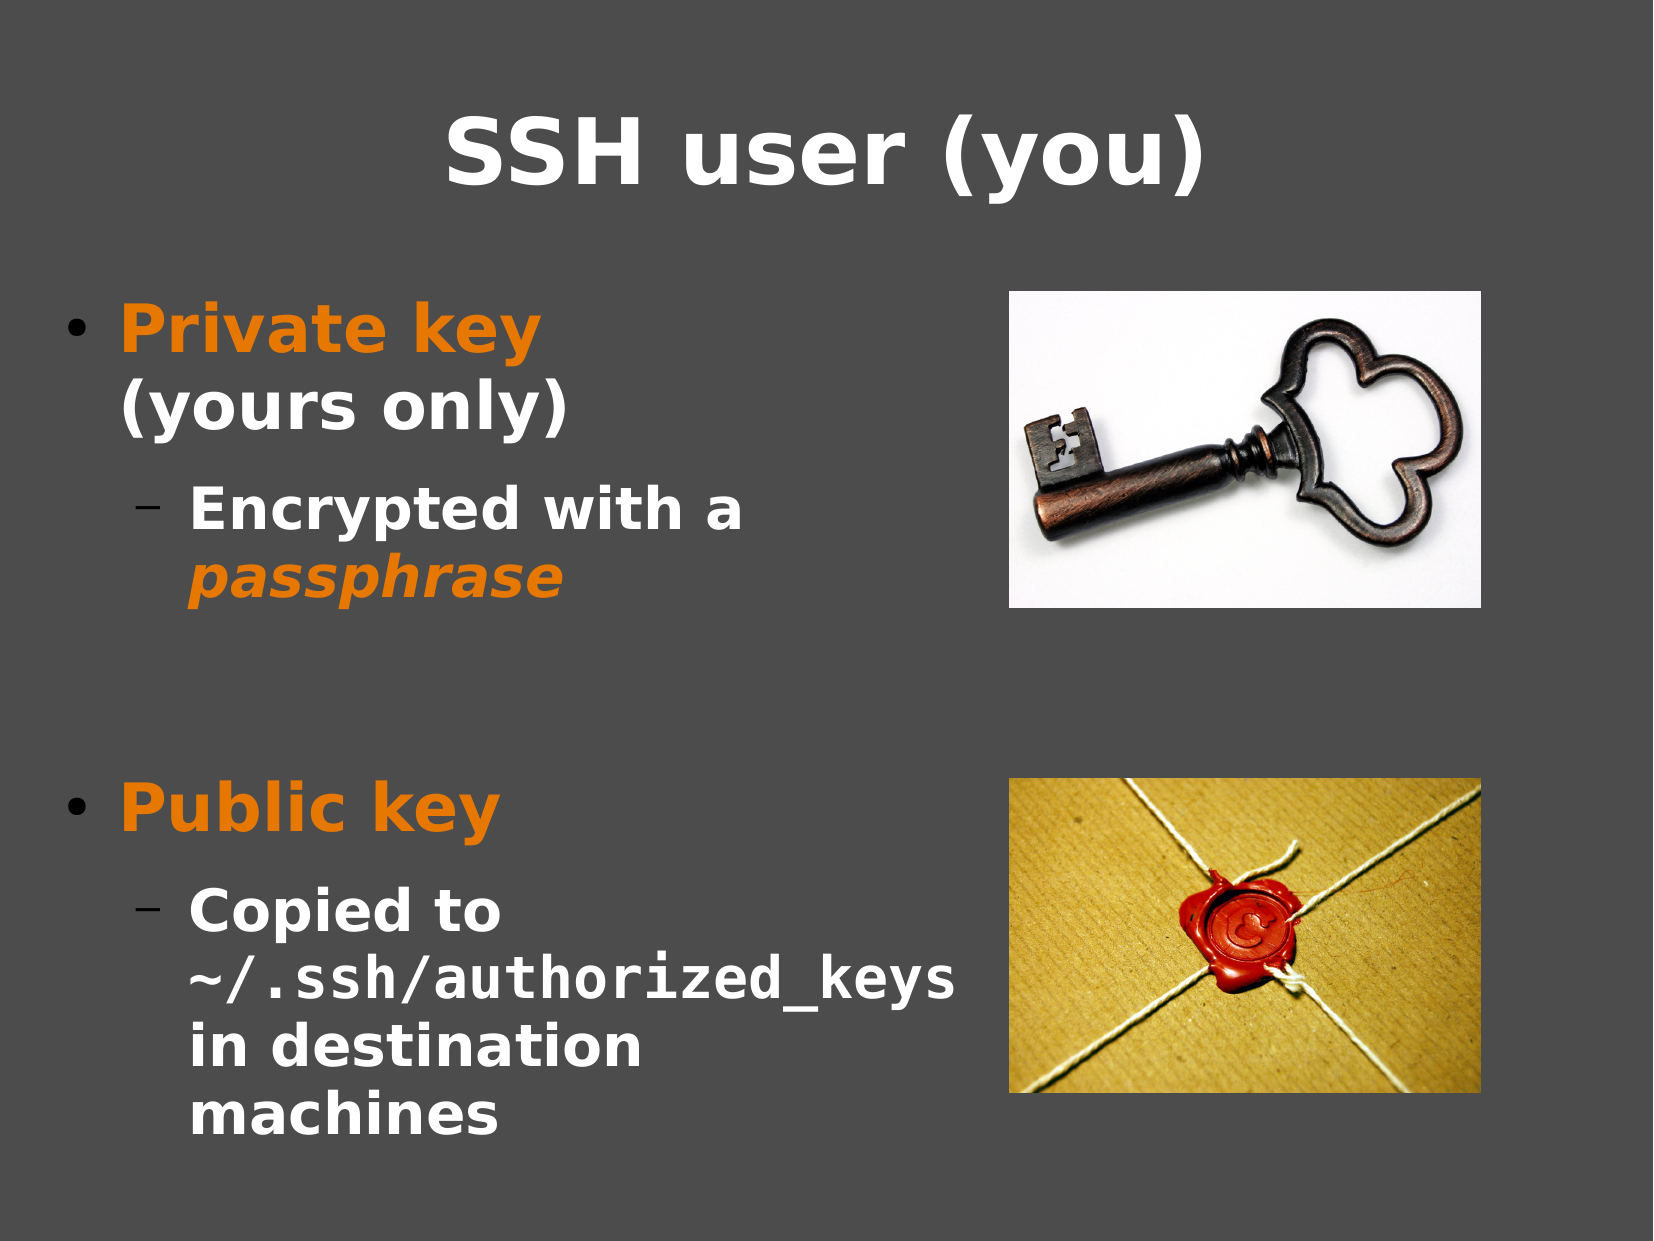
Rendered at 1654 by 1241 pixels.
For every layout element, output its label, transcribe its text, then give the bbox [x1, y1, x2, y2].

picture [1009, 778, 1481, 1093]
picture [1009, 291, 1481, 608]
list Private key (yours only) Encrypted with a passphrase Public key Copied to ~/.ssh/authorized_keys in destination machines [47, 290, 974, 1222]
title SSH user (you) [82, 49, 1571, 257]
